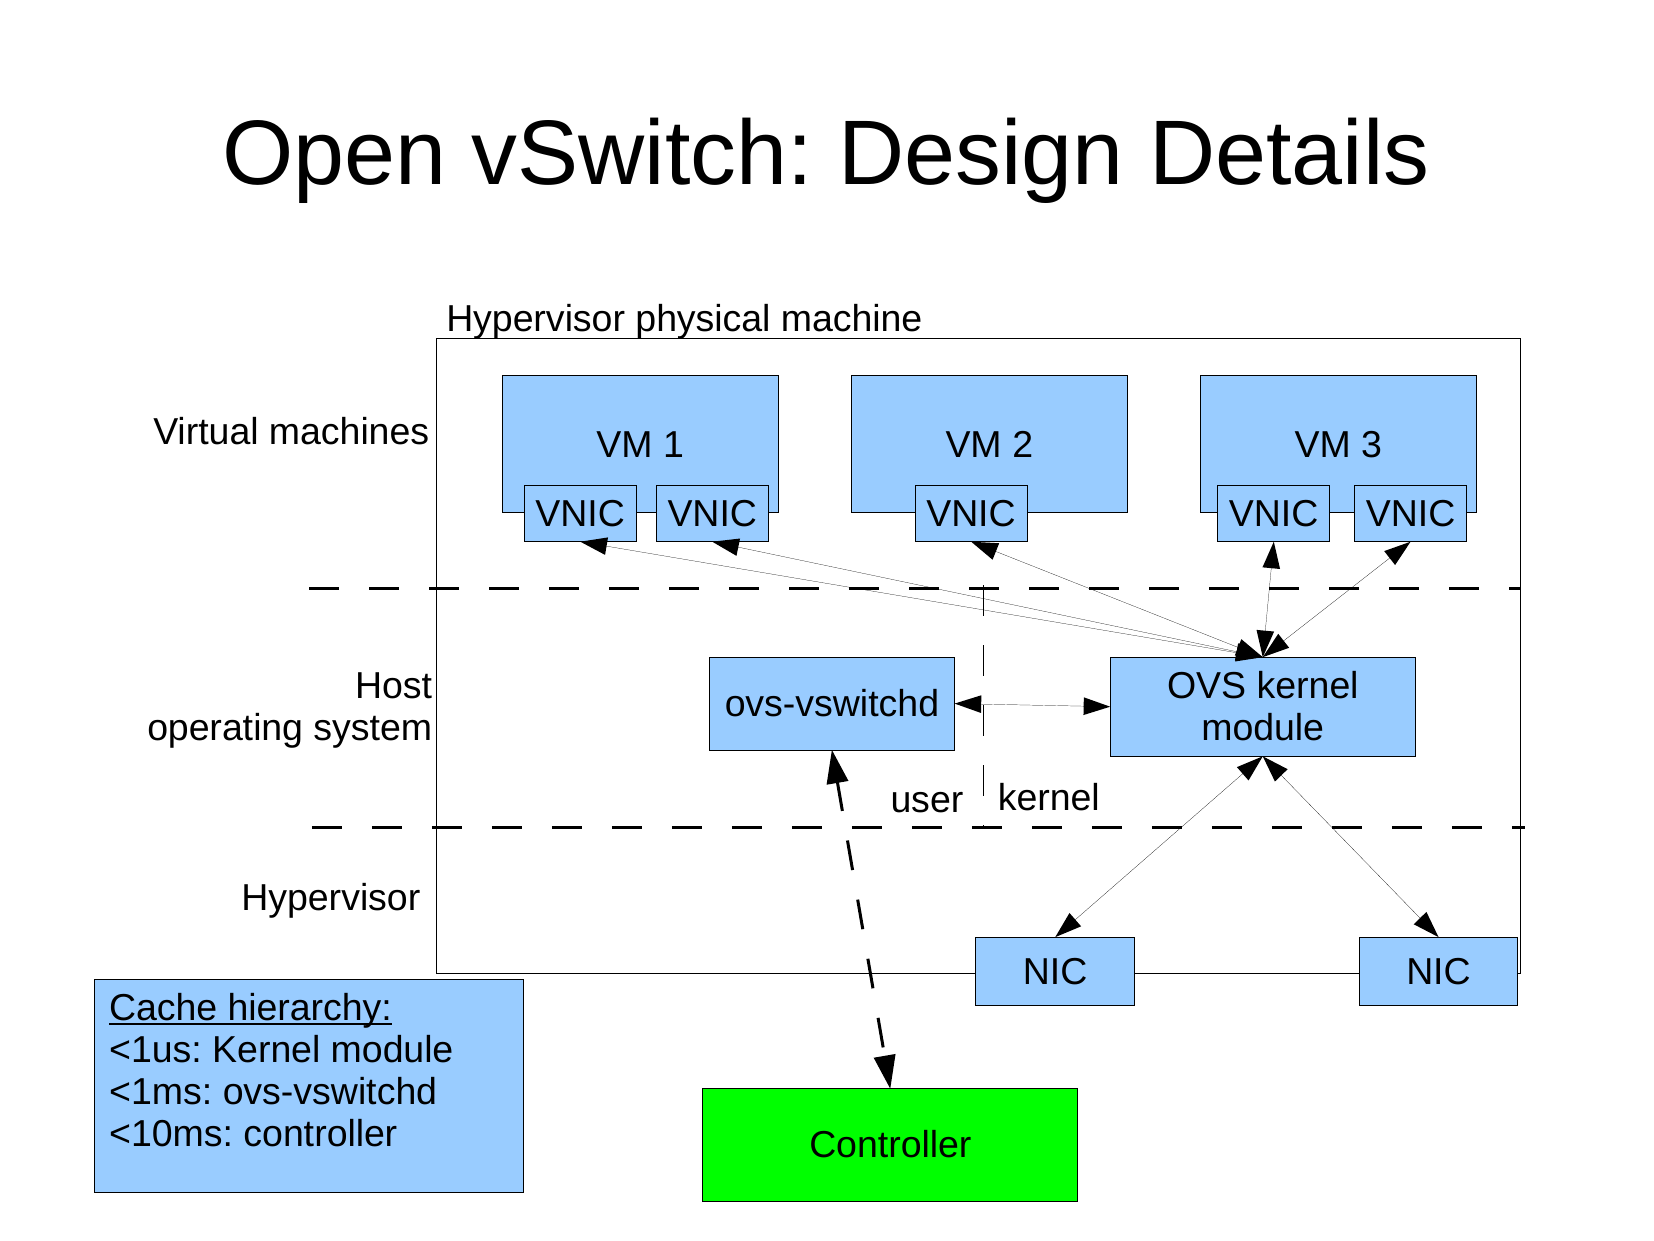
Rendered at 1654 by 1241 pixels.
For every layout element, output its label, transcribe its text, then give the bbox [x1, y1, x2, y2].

text_box VNIC [1354, 485, 1467, 542]
text_box NIC [975, 937, 1135, 1006]
text_box Hypervisor [226, 868, 435, 926]
text_box VNIC [1217, 485, 1330, 542]
text_box Hypervisor physical machine [431, 290, 937, 348]
title Open vSwitch: Design Details [82, 56, 1571, 250]
text_box VM 1 [502, 375, 779, 513]
text_box Controller [702, 1088, 1078, 1202]
text_box VM 2 [851, 375, 1128, 513]
text_box VNIC [524, 485, 637, 542]
text_box VNIC [656, 485, 769, 542]
text_box Virtual machines [138, 403, 444, 462]
text_box OVS kernel module [1110, 657, 1416, 757]
text_box NIC [1359, 937, 1518, 1006]
text_box Host operating system [132, 656, 447, 756]
text_box user [875, 771, 979, 828]
text_box kernel [983, 768, 1115, 826]
text_box ovs-vswitchd [709, 657, 955, 751]
text_box Cache hierarchy: <1us: Kernel module <1ms: ovs-vswitchd <10ms: controller [94, 979, 524, 1193]
text_box VNIC [915, 485, 1028, 542]
text_box VM 3 [1200, 375, 1477, 513]
